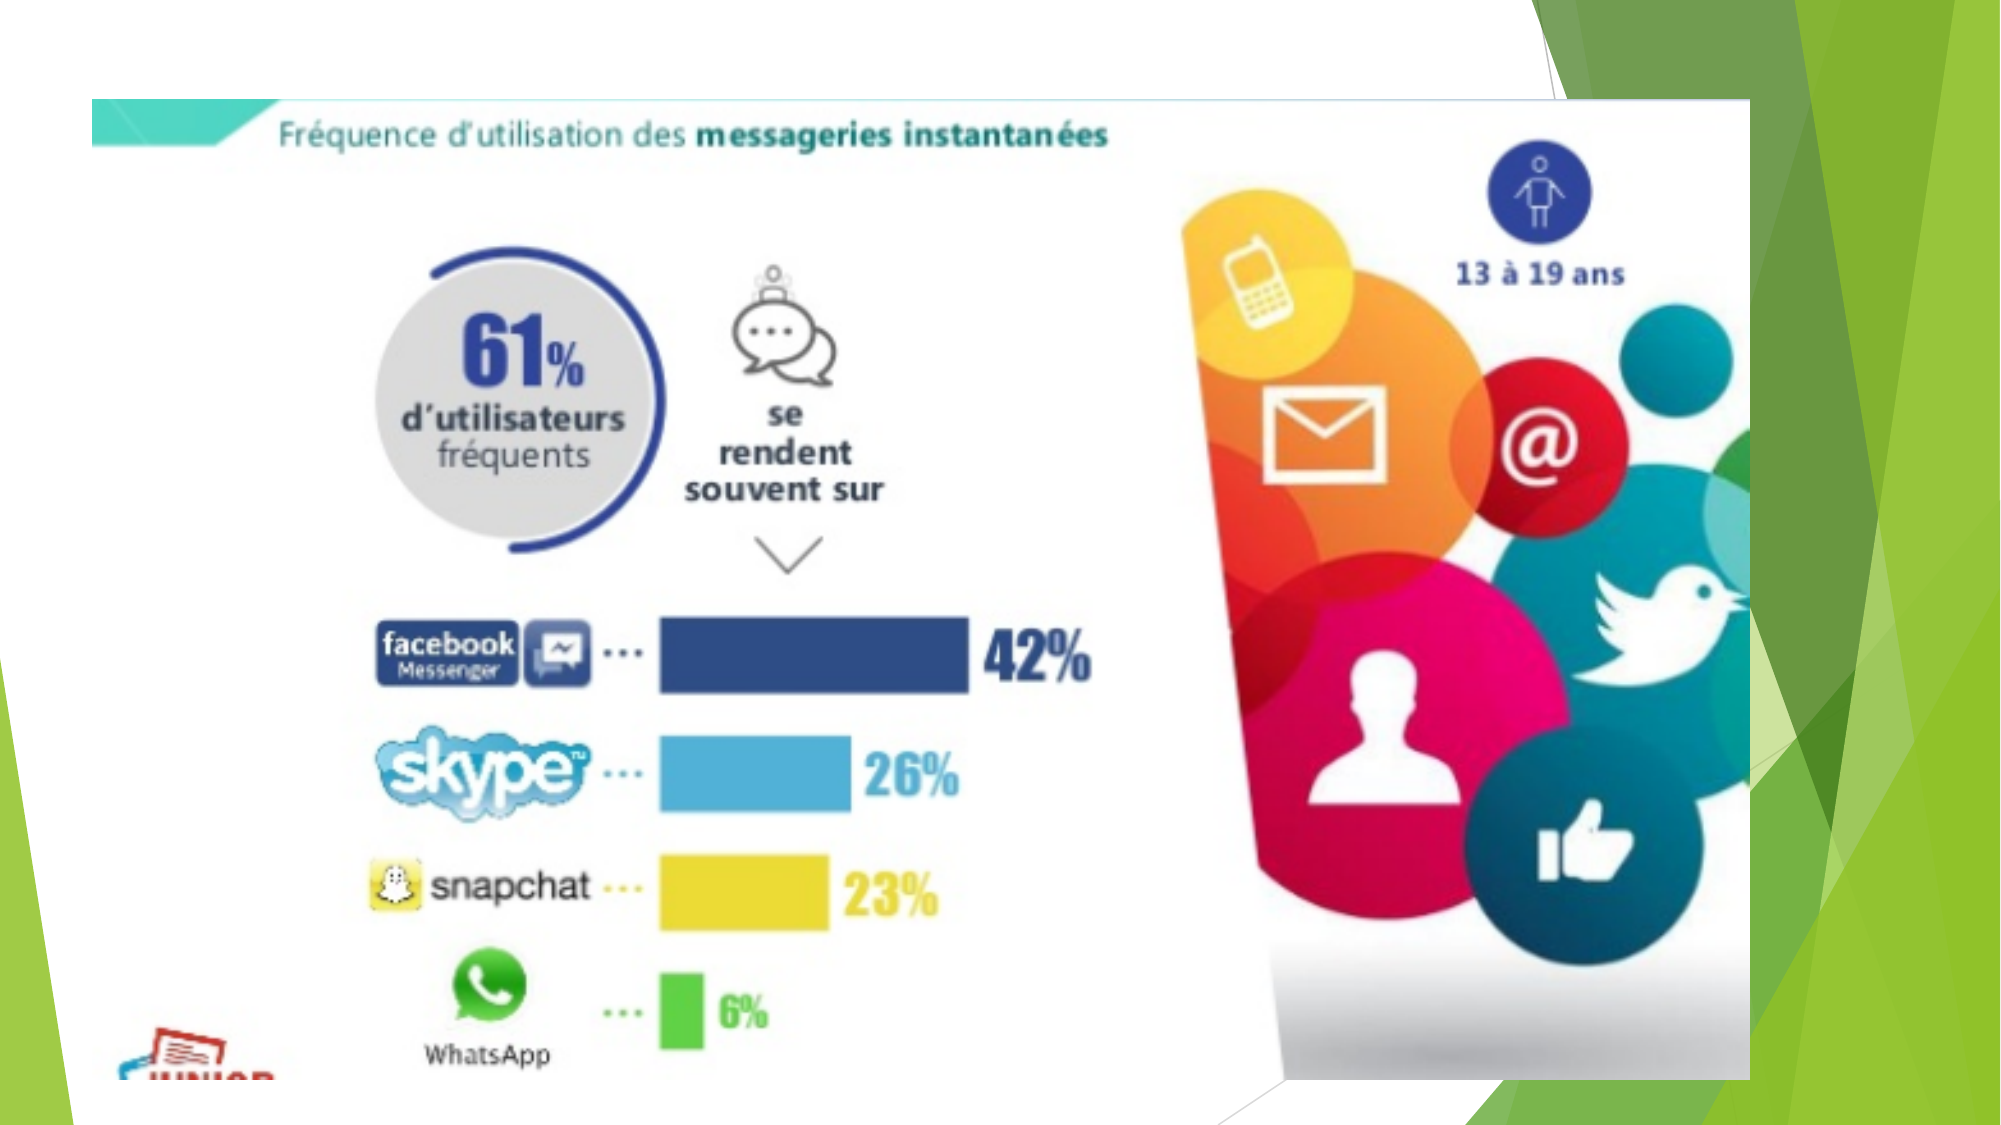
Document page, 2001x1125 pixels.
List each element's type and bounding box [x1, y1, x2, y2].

picture [92, 99, 1750, 1080]
